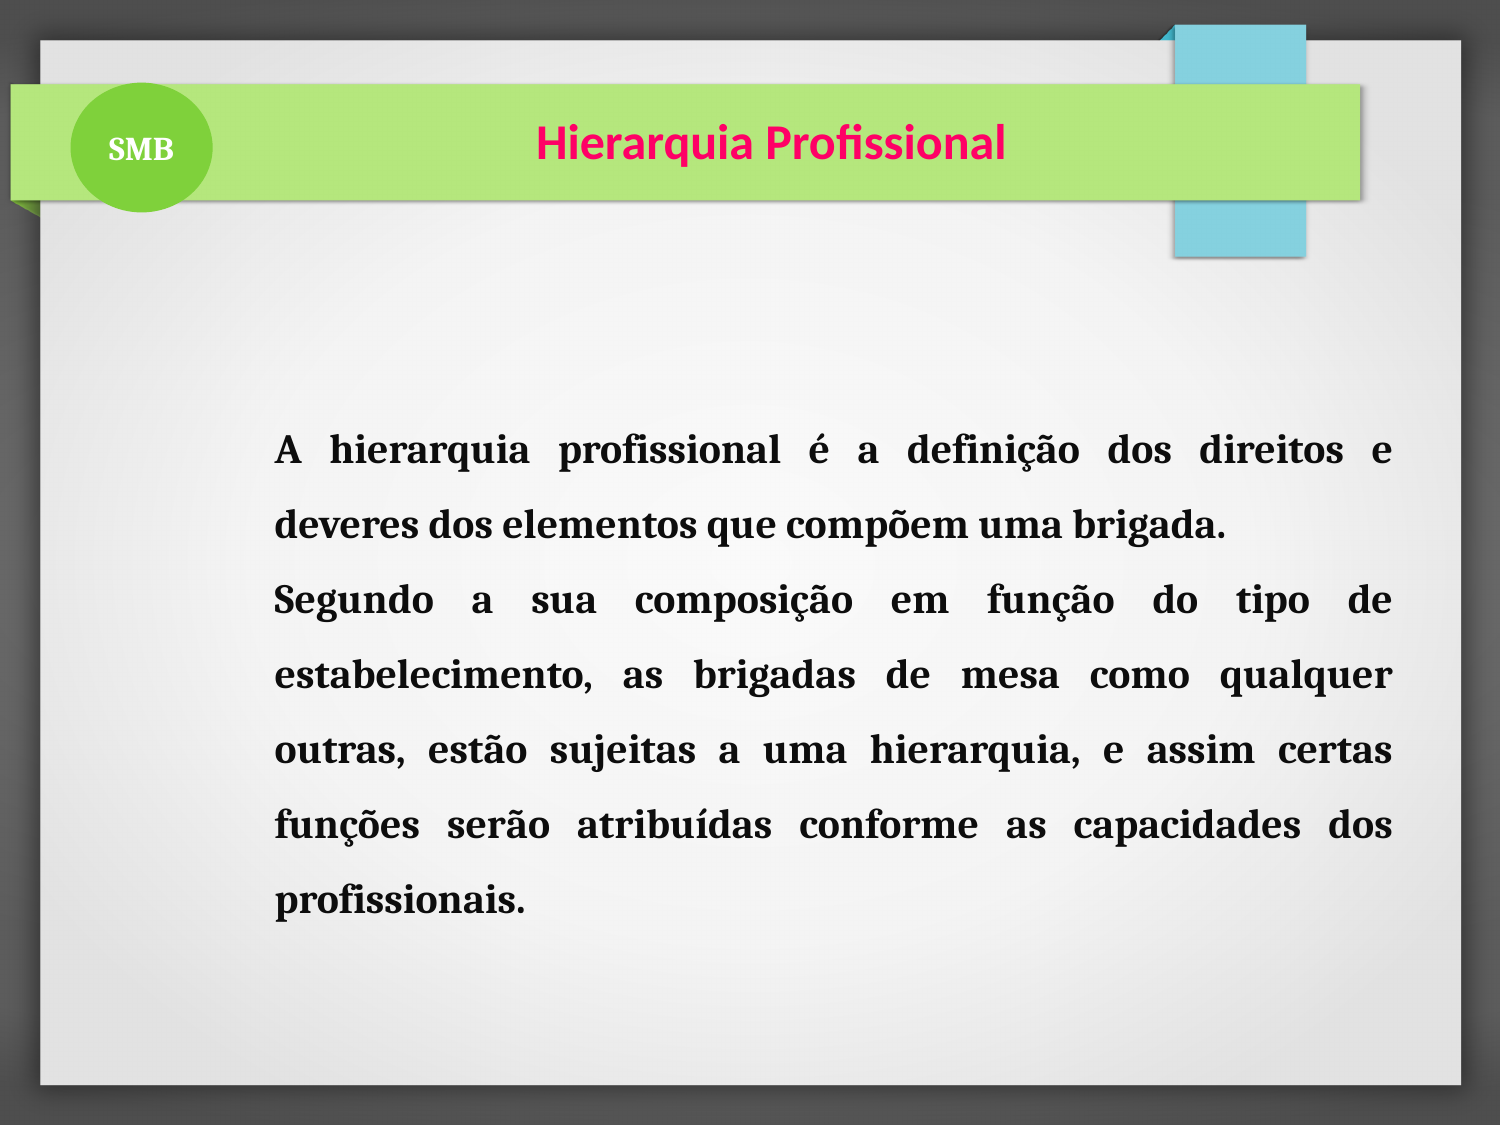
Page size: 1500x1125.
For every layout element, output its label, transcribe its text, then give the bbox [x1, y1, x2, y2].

picture [0, 0, 1500, 1125]
text_box SMB [70, 82, 213, 213]
text_box Hierarquia Profissional [245, 102, 1300, 178]
text_box A hierarquia profissional é a definição dos direitos e deveres dos elementos que compõem uma brigada. Segundo a sua composição em função do tipo de estabelecimento, as brigadas de mesa como qualquer outras, estão sujeitas a uma hierarquia, e assim certas funções serão atribuídas conforme as capacidades dos profissionais. [259, 389, 1409, 1005]
